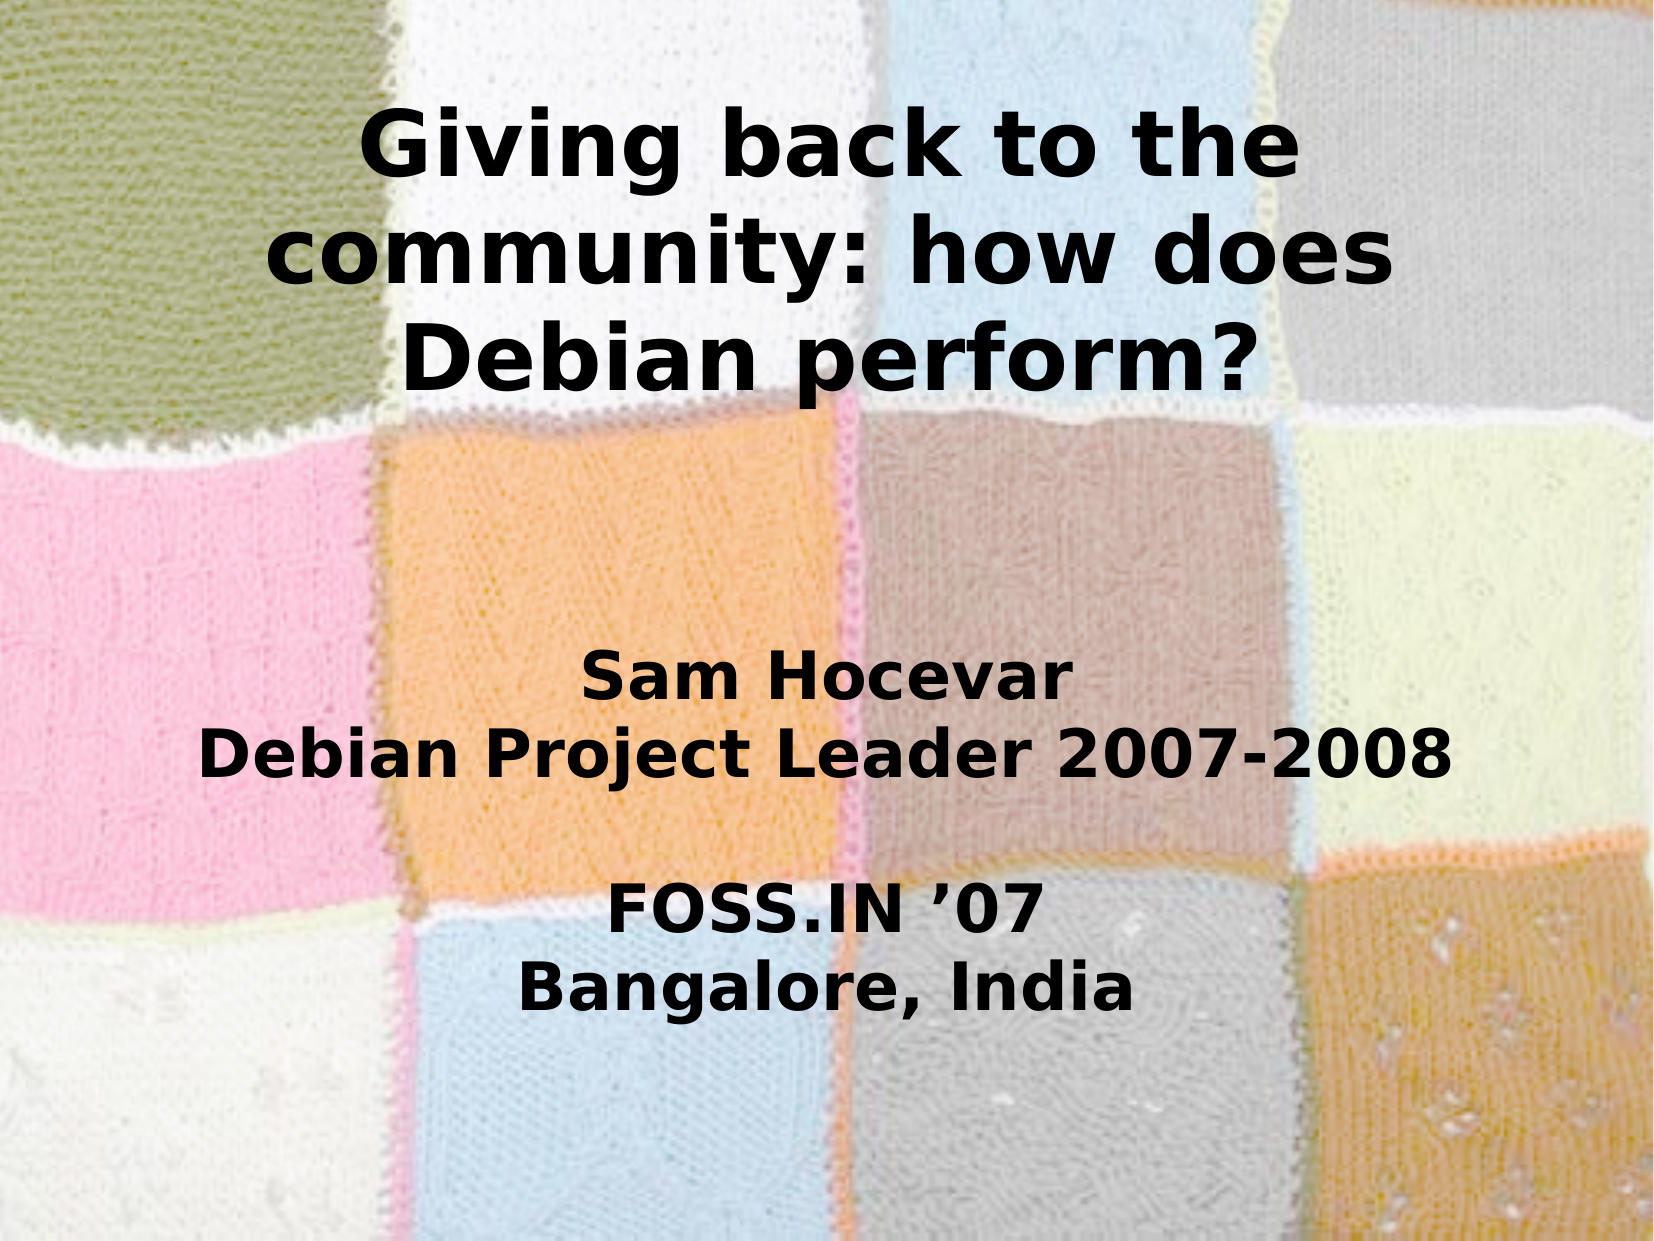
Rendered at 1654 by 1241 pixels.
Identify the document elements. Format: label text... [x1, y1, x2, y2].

picture [0, 0, 1654, 1241]
title Giving back to the community: how does Debian perform? [86, 91, 1576, 413]
subtitle Sam Hocevar Debian Project Leader 2007-2008 FOSS.IN ’07 Bangalore, India [82, 562, 1571, 1102]
